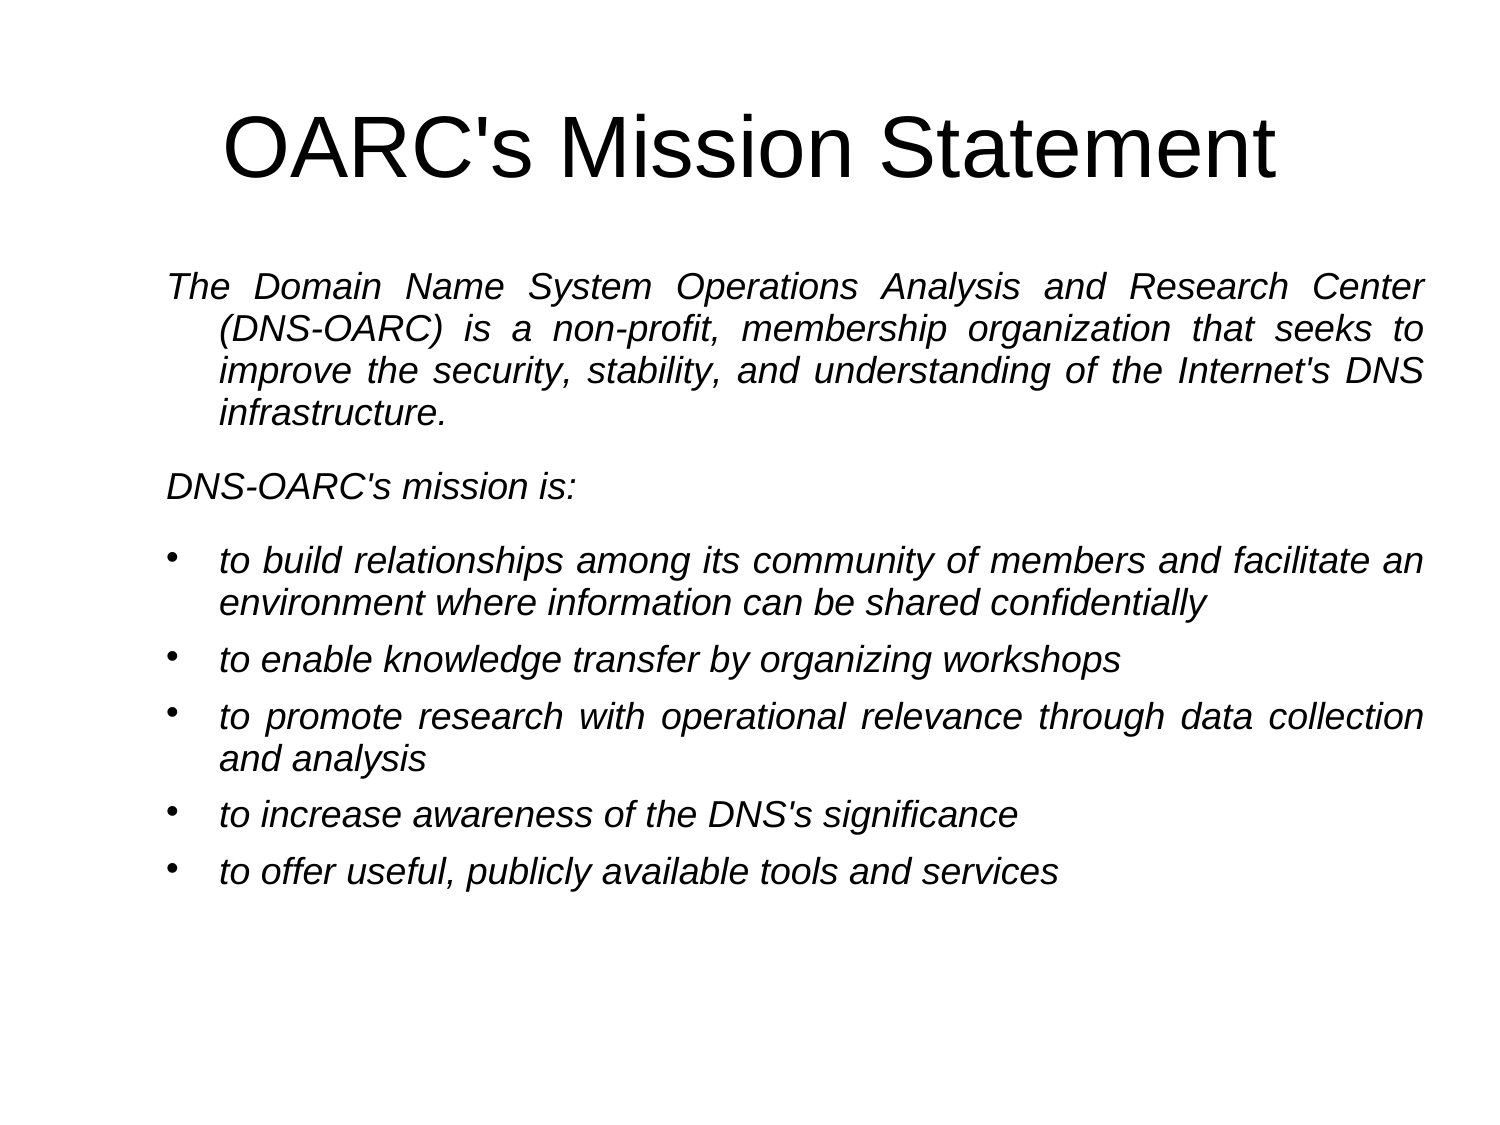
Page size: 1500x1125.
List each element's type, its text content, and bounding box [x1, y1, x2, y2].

title OARC's Mission Statement [74, 44, 1425, 233]
list The Domain Name System Operations Analysis and Research Center (DNS-OARC) is a non-profit, membership organization that seeks to improve the security, stability, and understanding of the Internet's DNS infrastructure. DNS-OARC's mission is: to build relationships among its community of members and facilitate an environment where information can be shared confidentially to enable knowledge transfer by organizing workshops to promote research with operational relevance through data collection and analysis to increase awareness of the DNS's significance to offer useful, publicly available tools and services [74, 262, 1425, 975]
